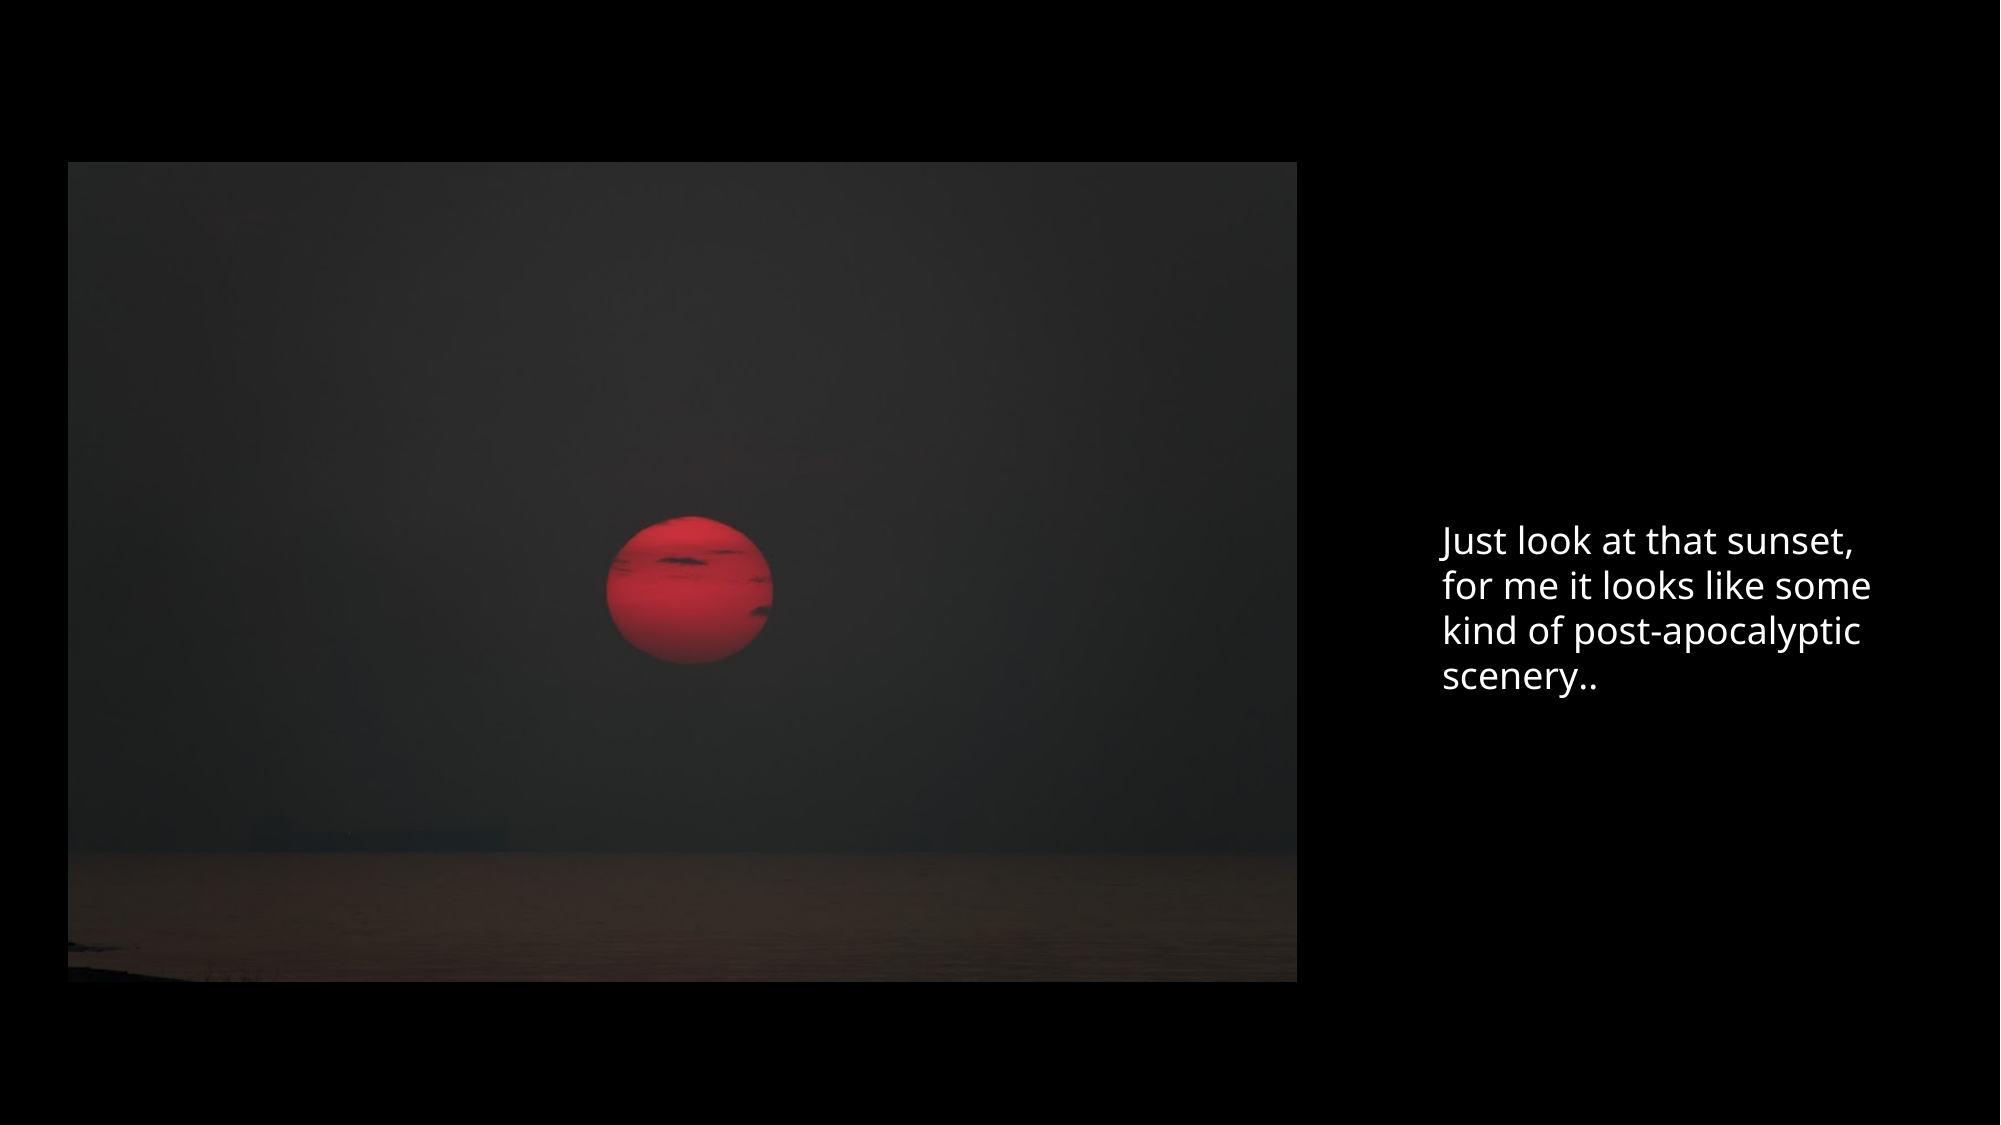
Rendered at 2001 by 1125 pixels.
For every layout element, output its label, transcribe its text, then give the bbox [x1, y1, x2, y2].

text_box Just look at that sunset, for me it looks like some kind of post-apocalyptic scenery.. [1427, 509, 1905, 661]
picture [68, 162, 1297, 982]
